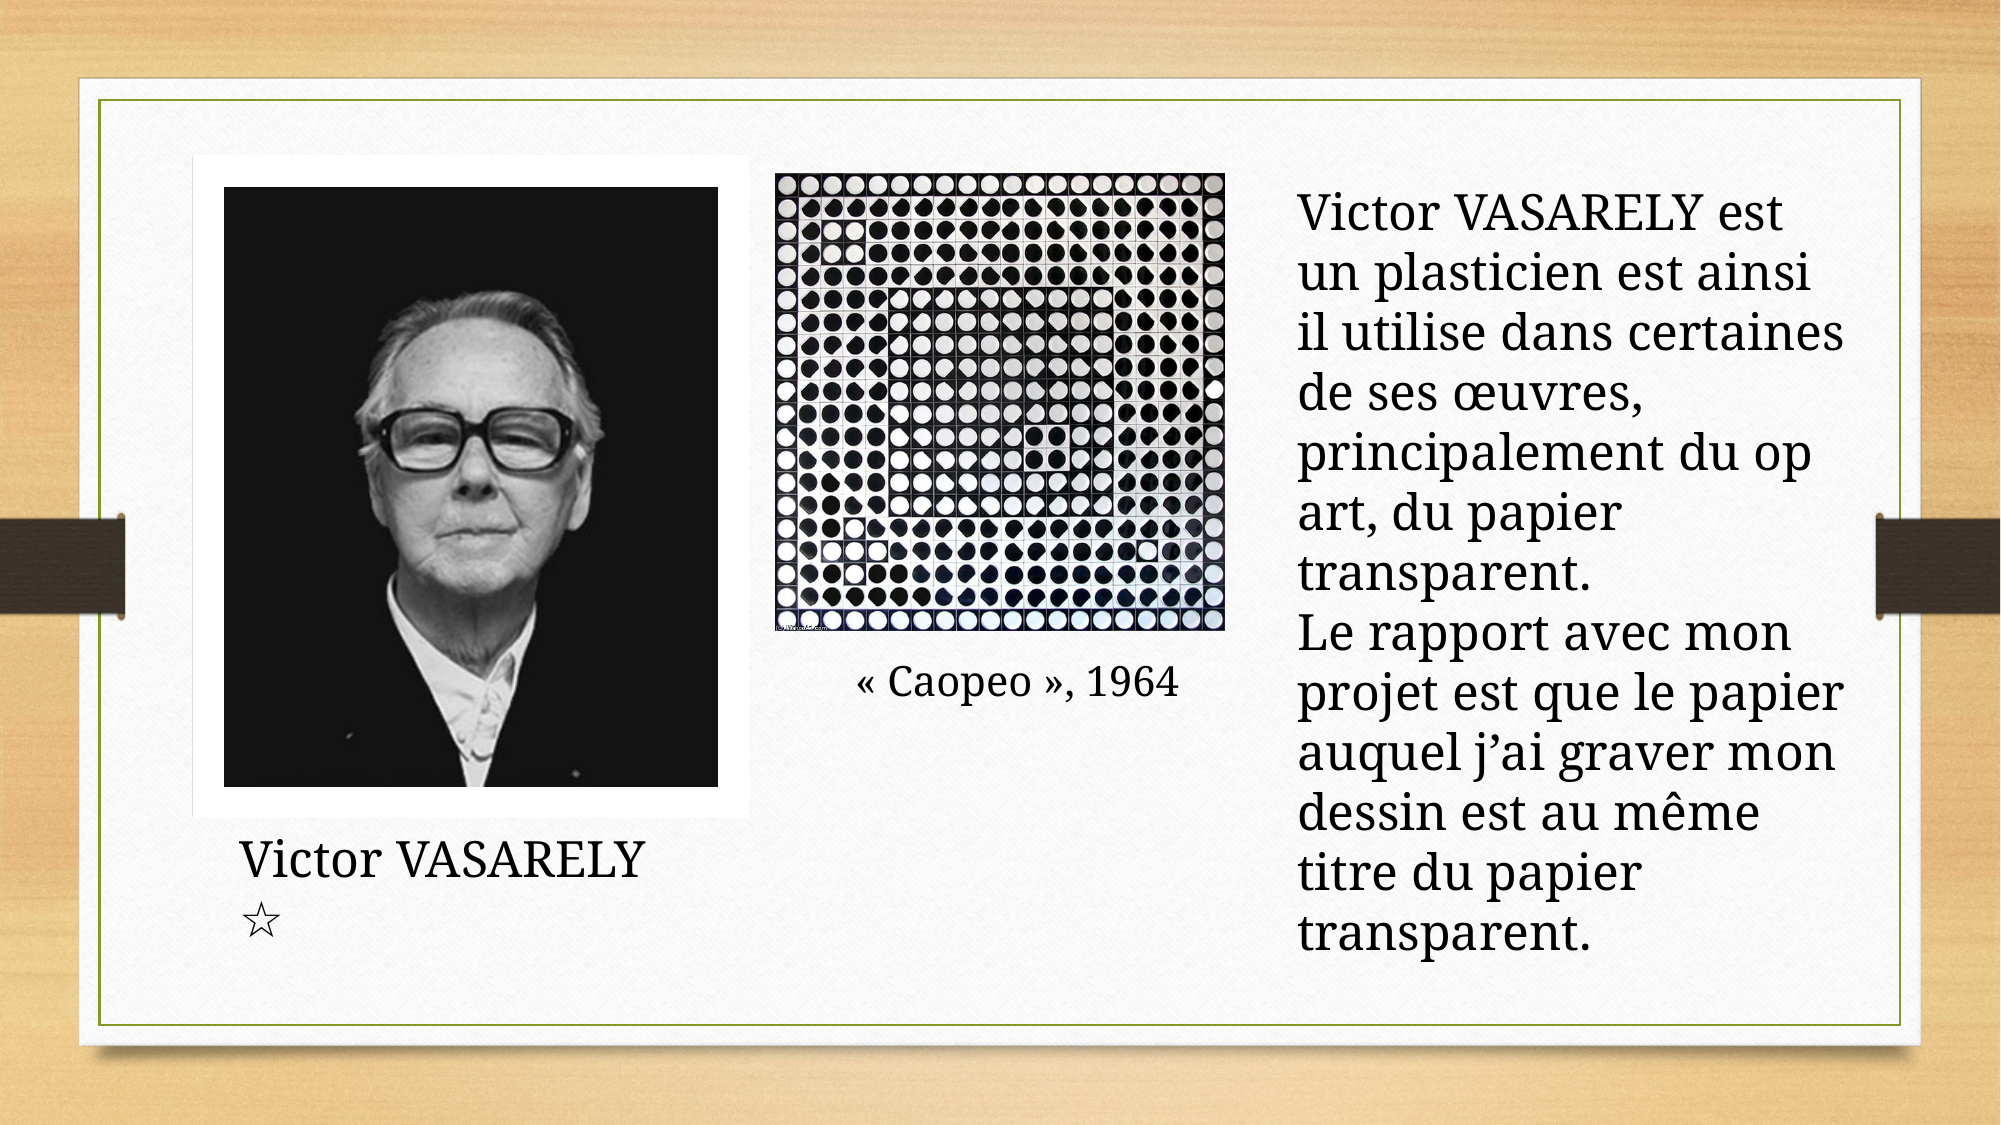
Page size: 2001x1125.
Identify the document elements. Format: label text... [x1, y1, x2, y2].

picture [775, 173, 1225, 631]
text_box Victor VASARELY ☆ [224, 820, 718, 897]
text_box « Caopeo », 1964 [840, 647, 1225, 713]
text_box Victor VASARELY est un plasticien est ainsi il utilise dans certaines de ses œuvres, principalement du op art, du papier transparent. Le rapport avec mon projet est que le papier auquel j’ai graver mon dessin est au même titre du papier transparent. [1282, 173, 1869, 855]
picture [224, 186, 718, 787]
